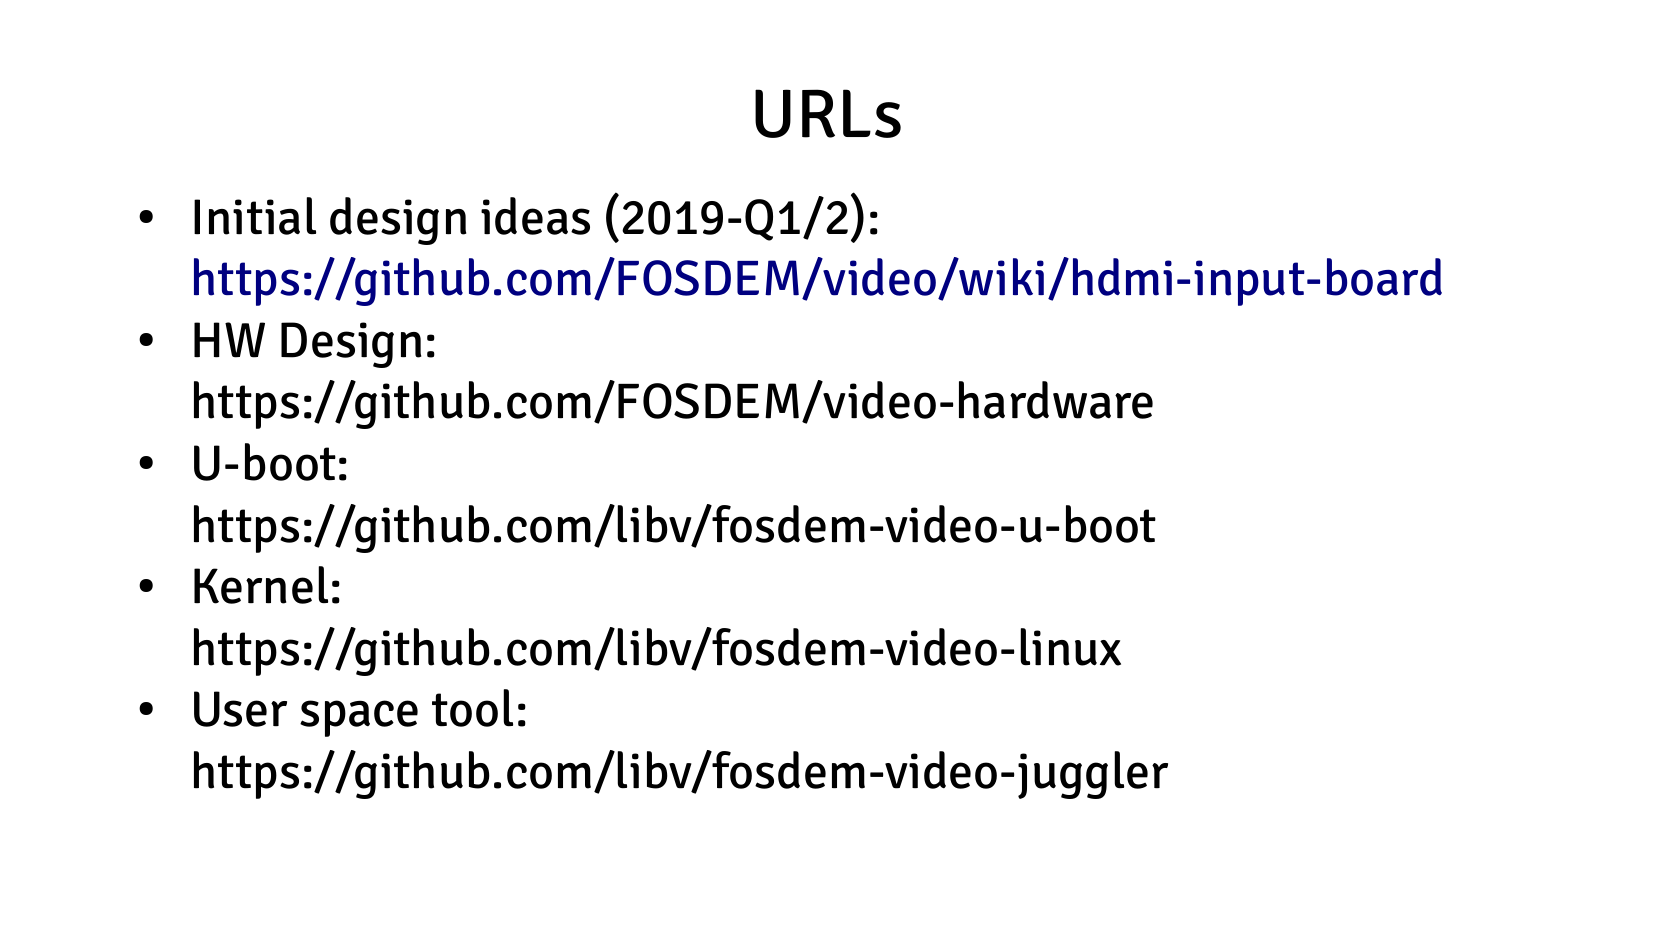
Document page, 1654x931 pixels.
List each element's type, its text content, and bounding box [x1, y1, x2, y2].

title URLs [82, 37, 1571, 193]
text_box Initial design ideas (2019-Q1/2): https://github.com/FOSDEM/video/wiki/hdmi-input-board HW Design: https://github.com/FOSDEM/video-hardware U-boot: https://github.com/libv/fosdem-video-u-boot Kernel: https://github.com/libv/fosdem-video-linux User space tool: https://github.com/libv/fosdem-video-juggler [105, 180, 1546, 811]
